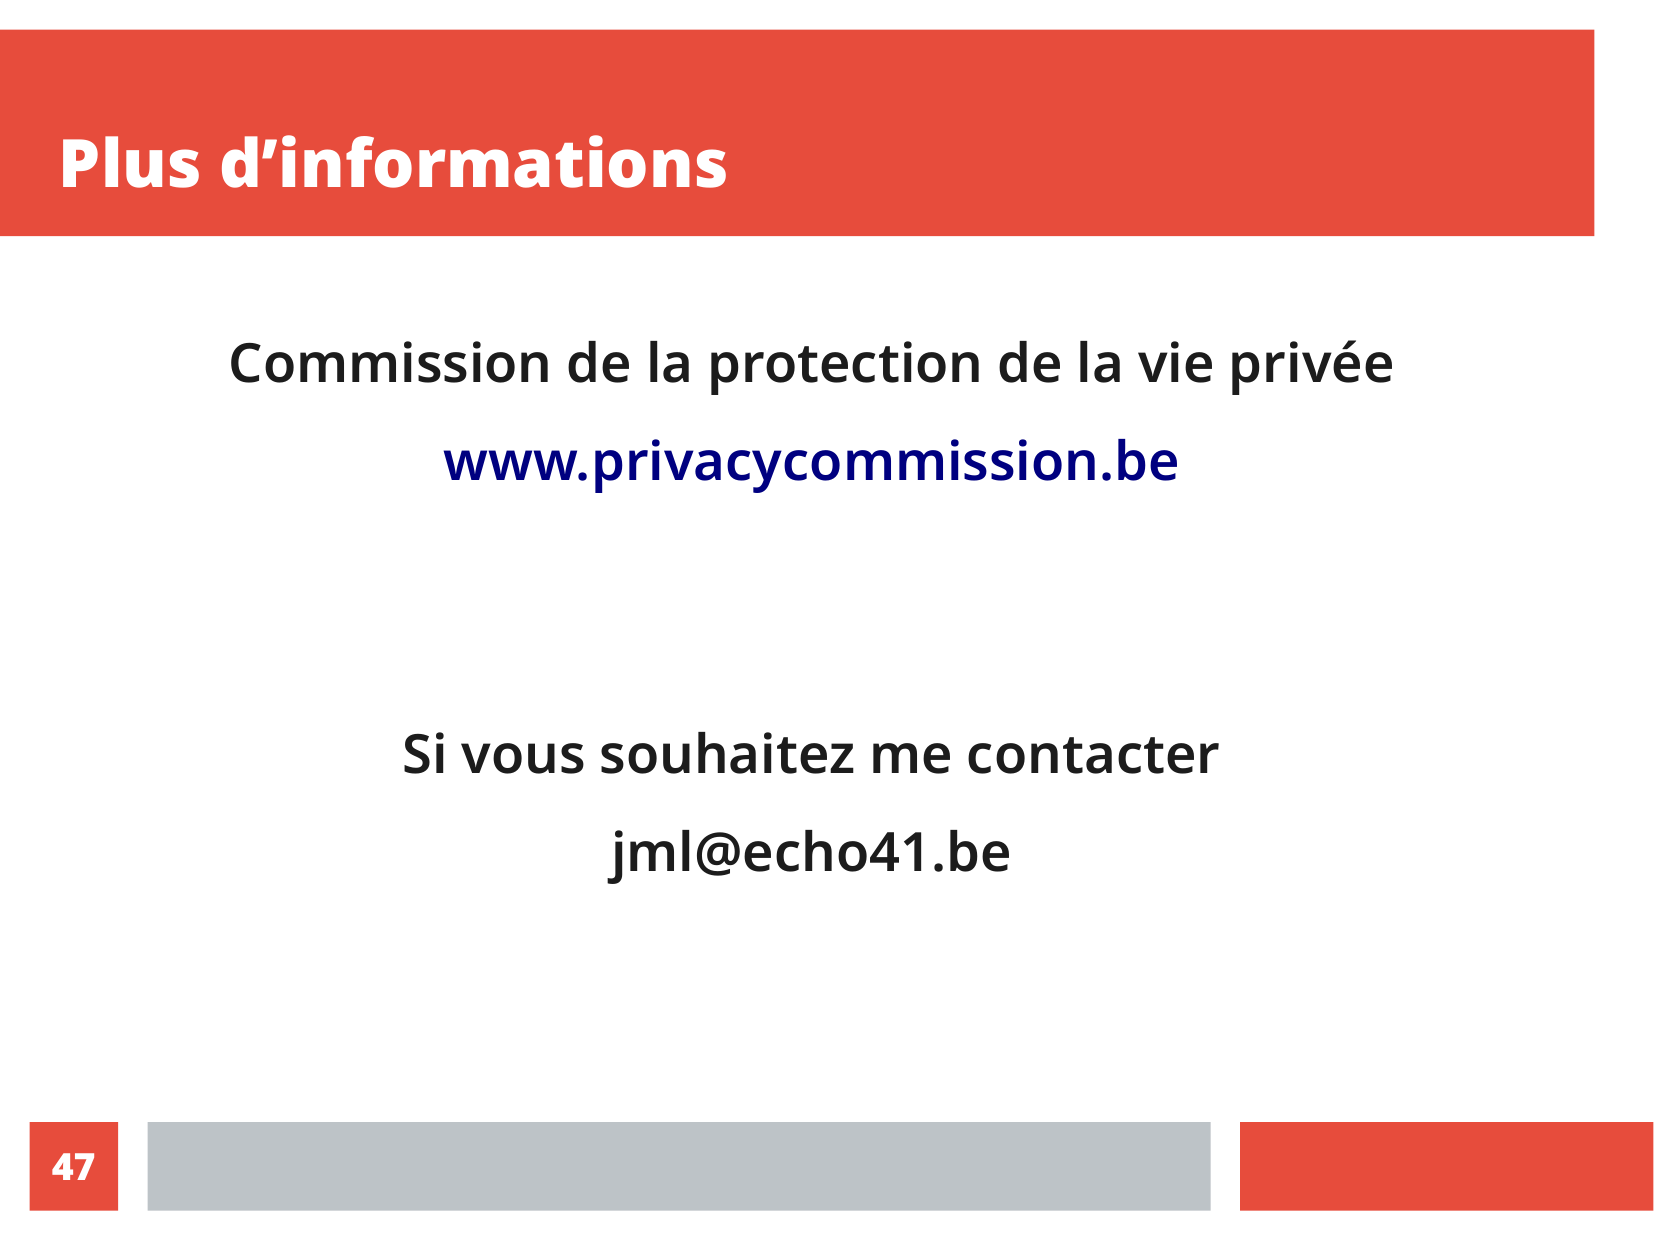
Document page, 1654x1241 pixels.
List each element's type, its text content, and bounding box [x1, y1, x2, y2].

list Commission de la protection de la vie privée www.privacycommission.be Si vous souhaitez me contacter jml@echo41.be [59, 324, 1565, 1093]
title Plus d’informations [59, 59, 1595, 207]
